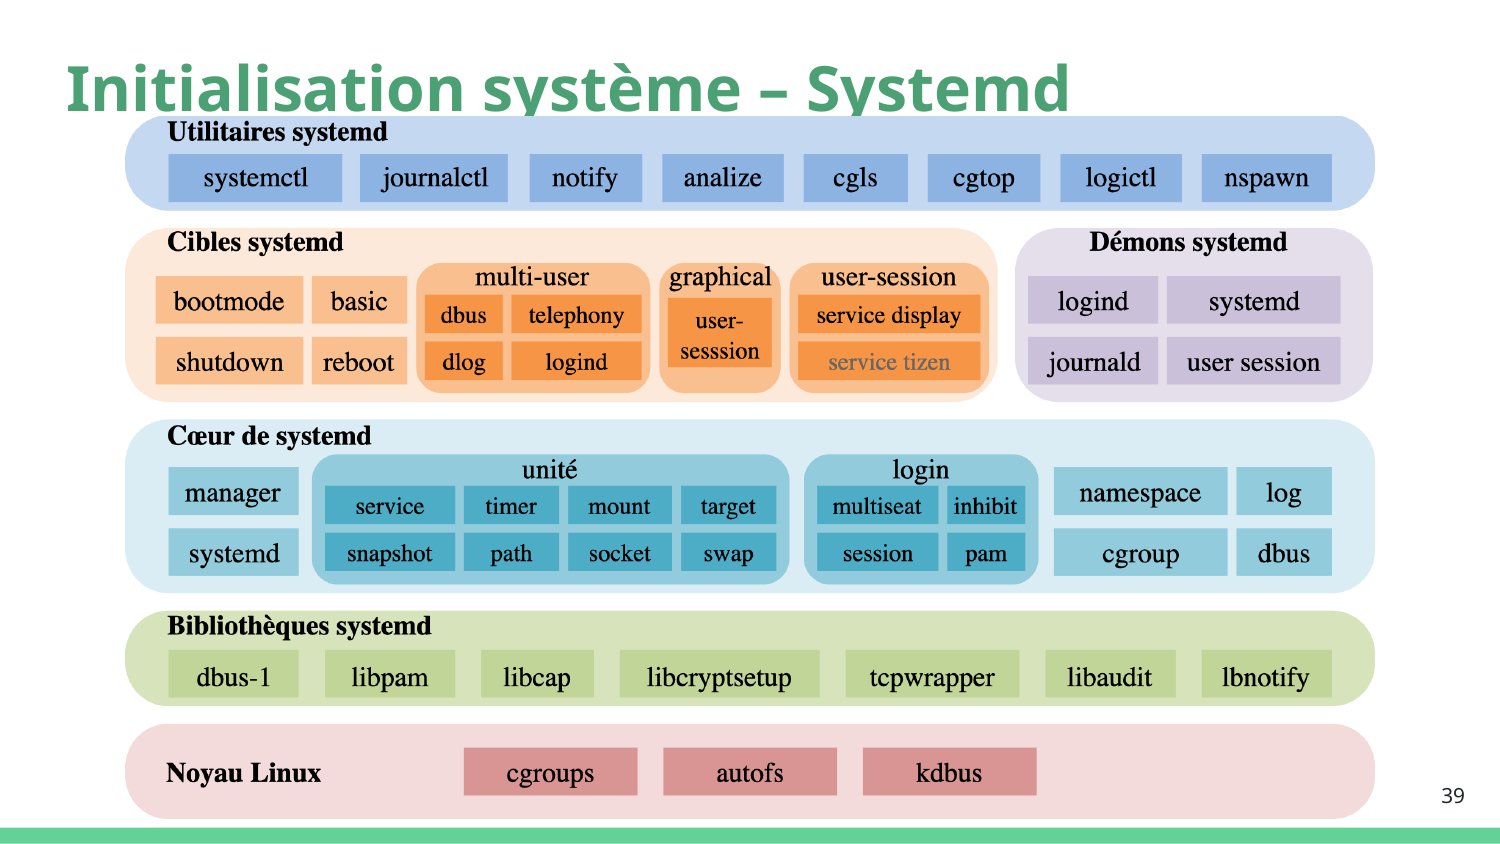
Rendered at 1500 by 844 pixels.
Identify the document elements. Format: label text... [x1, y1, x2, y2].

picture [125, 116, 1375, 819]
slide_number <numéro> [1389, 764, 1480, 830]
title Initialisation système – Systemd [51, 23, 1449, 117]
